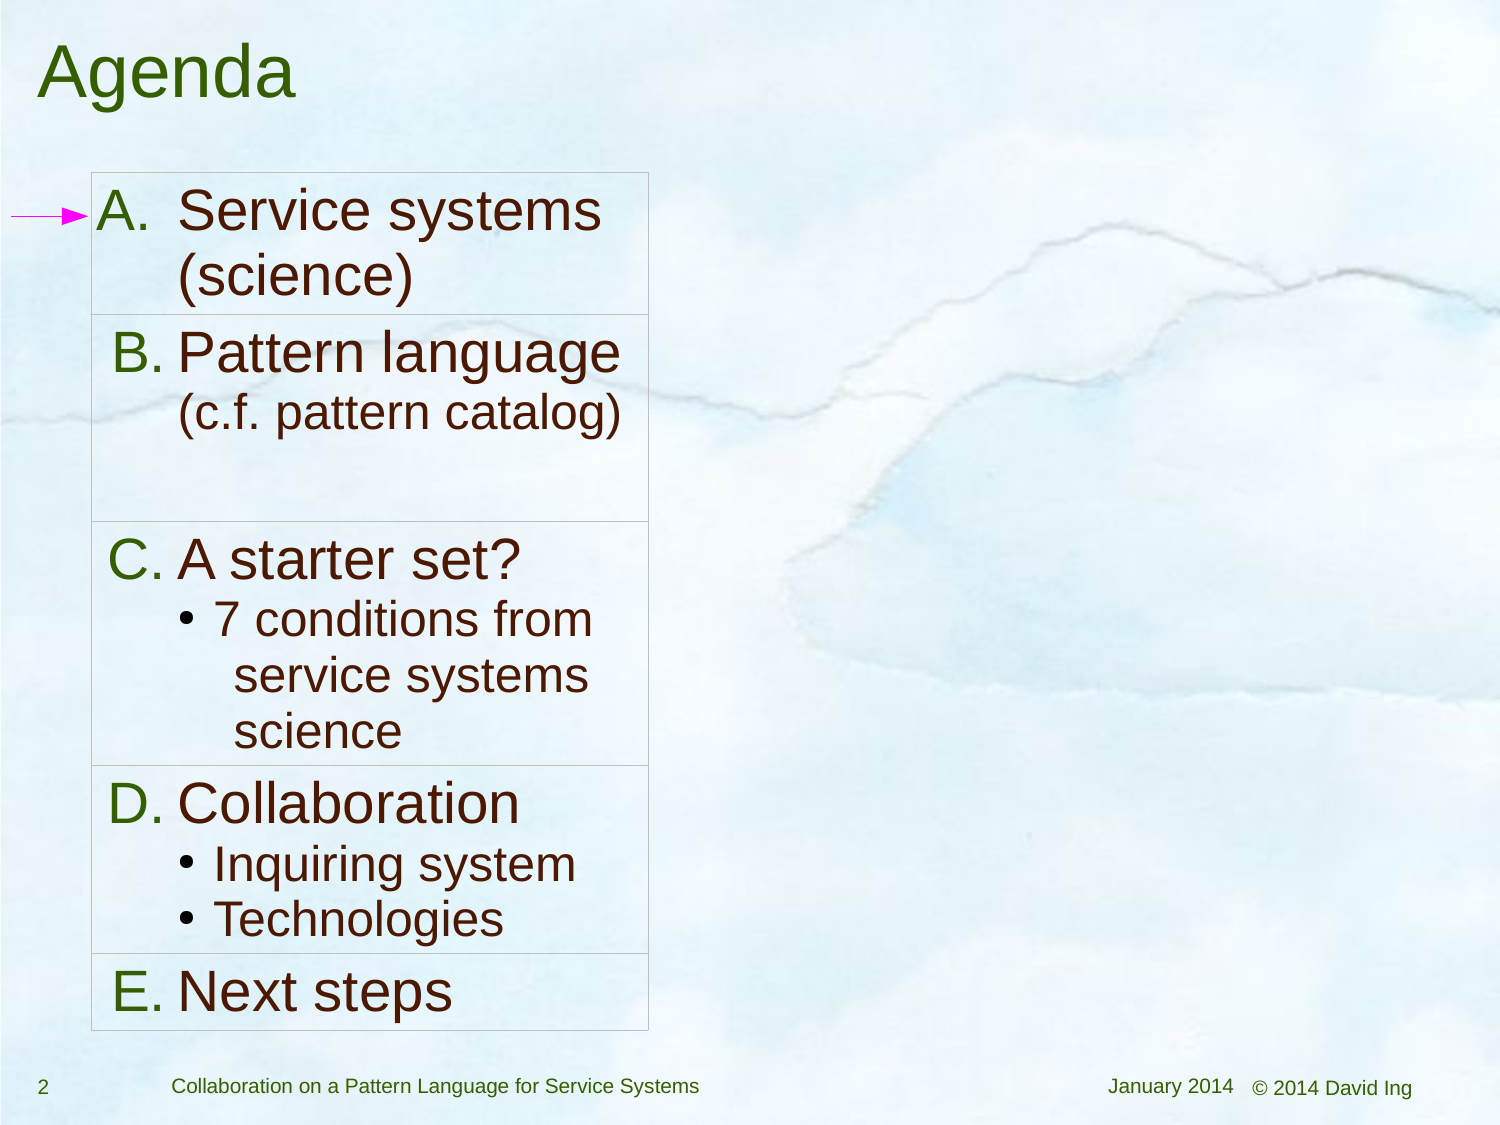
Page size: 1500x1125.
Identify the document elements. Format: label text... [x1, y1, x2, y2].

table_cell Collaboration Inquiring system Technologies [172, 766, 648, 953]
table_cell C. [92, 522, 172, 765]
table_cell A starter set? 7 conditions from service systems science [172, 522, 648, 765]
table_cell Next steps [172, 954, 648, 1030]
table_cell D. [92, 766, 172, 953]
table_header Service systems (science) [172, 173, 648, 314]
table_header A. [92, 173, 172, 314]
picture [0, 0, 1500, 1125]
title Agenda [37, 37, 1463, 152]
table_cell E. [92, 954, 172, 1030]
table_cell B. [92, 315, 172, 521]
table_cell Pattern language (c.f. pattern catalog) [172, 315, 648, 521]
